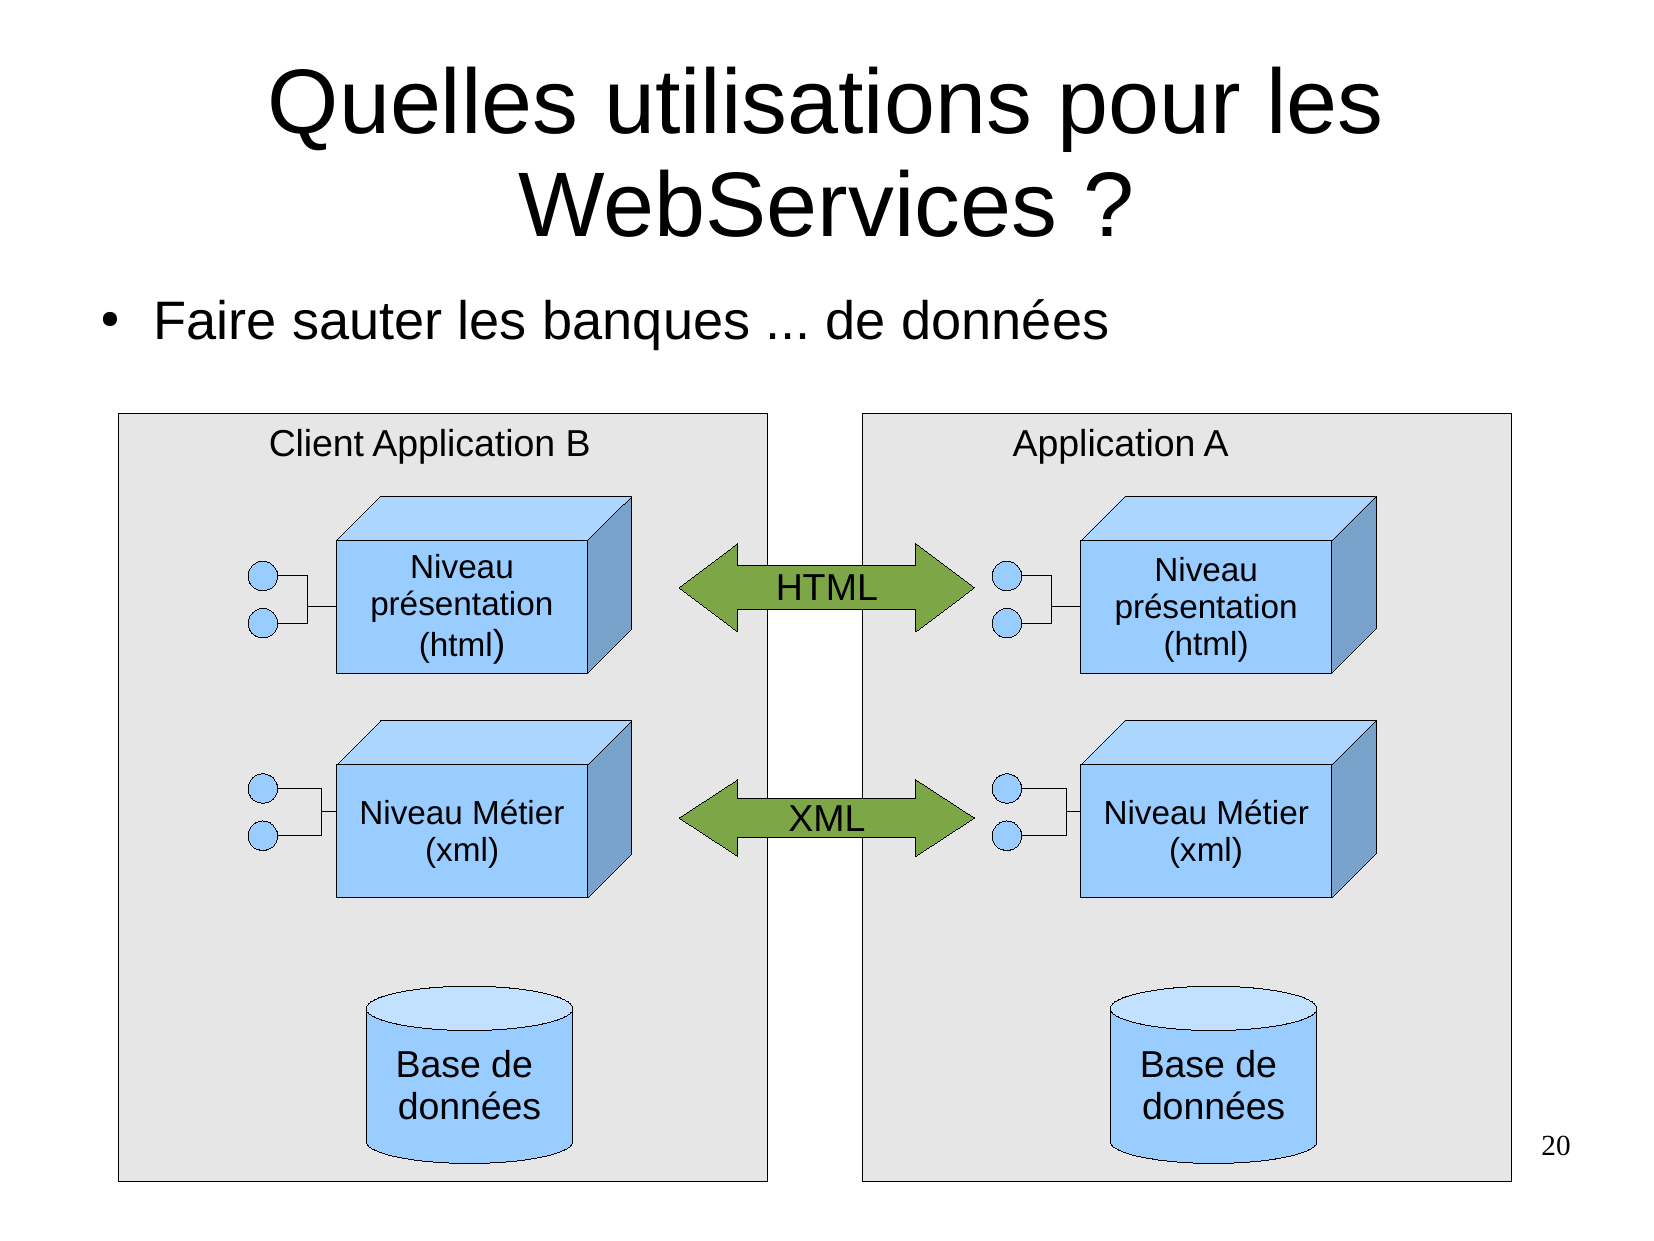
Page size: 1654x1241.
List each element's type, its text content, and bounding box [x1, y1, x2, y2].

text_box [248, 561, 278, 591]
text_box Description des messages [1080, 720, 1375, 765]
text_box MESSAGE [336, 496, 631, 541]
text_box [248, 608, 278, 638]
text_box Application A [998, 415, 1376, 473]
text_box [248, 773, 278, 804]
text_box Niveau présentation (html) [336, 541, 587, 674]
text_box Niveau Métier (xml) [336, 765, 587, 898]
list Faire sauter les banques ... de données [82, 290, 1571, 1094]
text_box Base de données [366, 1012, 573, 1164]
text_box [118, 1094, 768, 1182]
title Quelles utilisations pour les WebServices ? [82, 50, 1571, 256]
text_box HTML [679, 543, 975, 632]
text_box BINDING [336, 720, 631, 765]
text_box Niveau présentation (html) [1080, 541, 1331, 674]
text_box Client Application B [253, 415, 632, 473]
text_box [248, 820, 278, 851]
text_box XML [679, 779, 975, 857]
text_box Niveau Métier (xml) [1080, 765, 1331, 898]
text_box INPUT / OUTPUT [1080, 496, 1375, 541]
text_box Base de données [1110, 1011, 1317, 1164]
text_box [862, 413, 1512, 1182]
